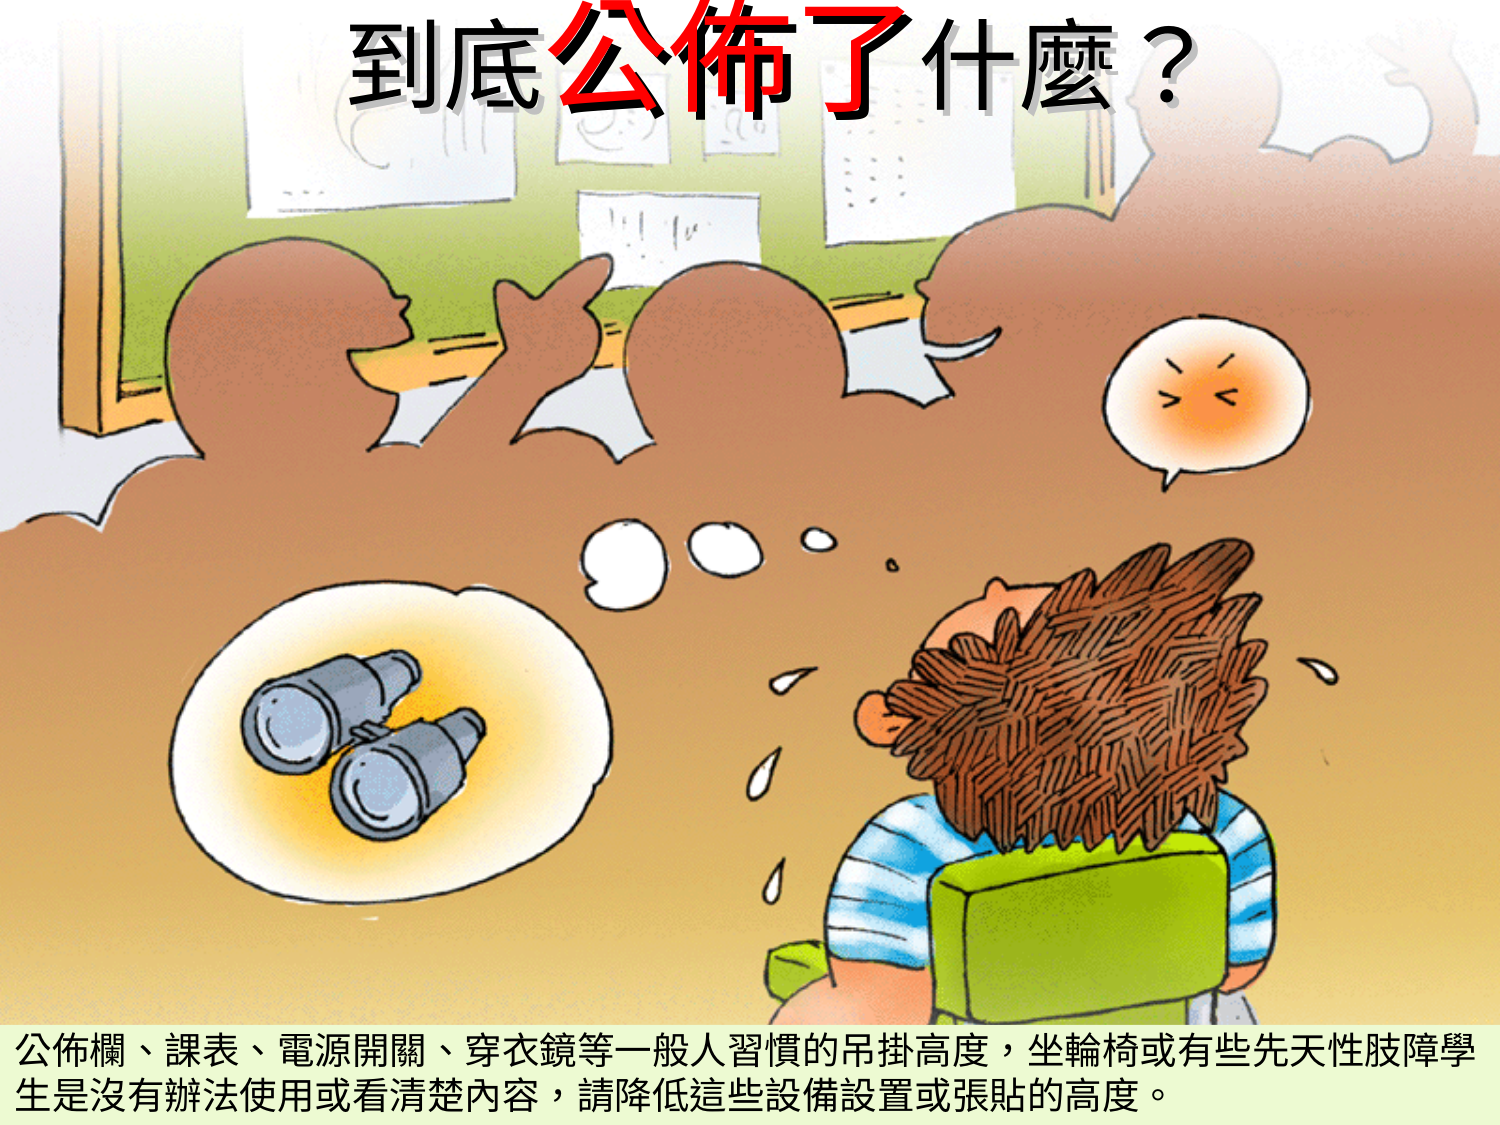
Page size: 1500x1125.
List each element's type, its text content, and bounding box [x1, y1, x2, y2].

picture [0, 0, 1500, 1024]
subtitle 公佈欄、課表、電源開關、穿衣鏡等一般人習慣的吊掛高度，坐輪椅或有些先天性肢障學生是沒有辦法使用或看清楚內容，請降低這些設備設置或張貼的高度。 [0, 1024, 1500, 1125]
title 到底公佈了什麼？ [174, 0, 1388, 138]
